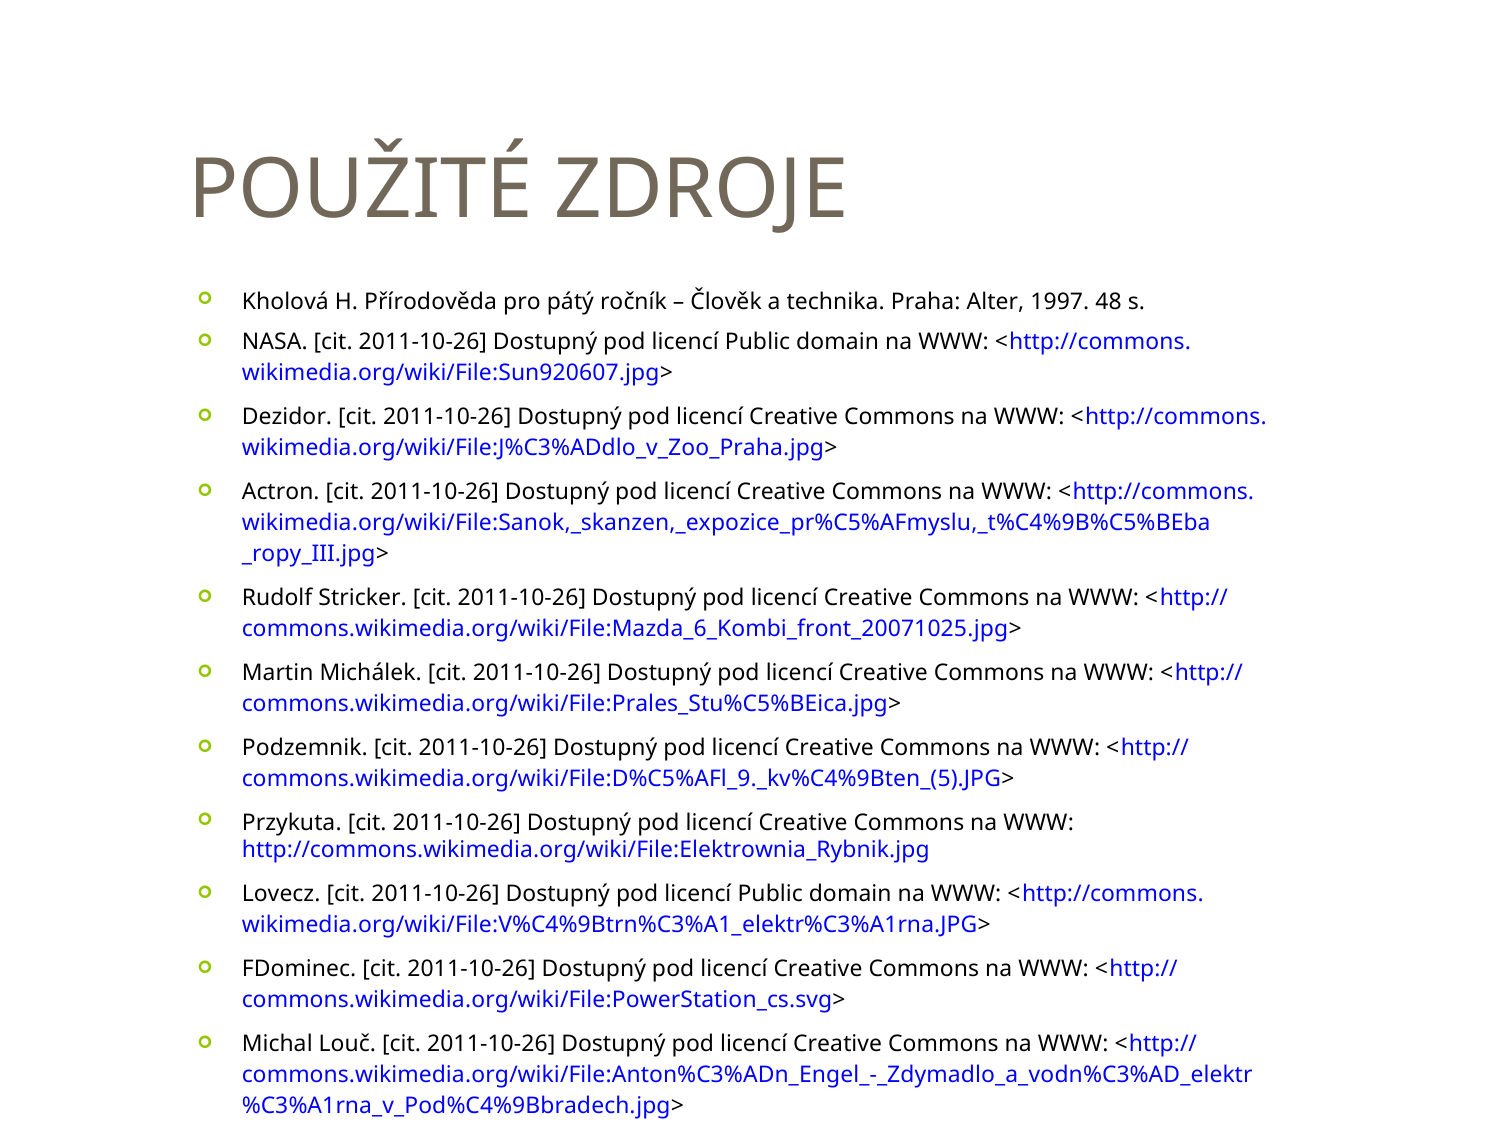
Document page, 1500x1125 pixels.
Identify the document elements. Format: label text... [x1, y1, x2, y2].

text_box POUŽITÉ ZDROJE [173, 54, 1327, 243]
text_box Kholová H. Přírodověda pro pátý ročník – Člověk a technika. Praha: Alter, 1997. 48 s. NASA. [cit. 2011-10-26] Dostupný pod licencí Public domain na WWW: <http://commons.wikimedia.org/wiki/File:Sun920607.jpg> Dezidor. [cit. 2011-10-26] Dostupný pod licencí Creative Commons na WWW: <http://commons.wikimedia.org/wiki/File:J%C3%ADdlo_v_Zoo_Praha.jpg> Actron. [cit. 2011-10-26] Dostupný pod licencí Creative Commons na WWW: <http://commons.wikimedia.org/wiki/File:Sanok,_skanzen,_expozice_pr%C5%AFmyslu,_t%C4%9B%C5%BEba_ropy_III.jpg> Rudolf Stricker. [cit. 2011-10-26] Dostupný pod licencí Creative Commons na WWW: <http://commons.wikimedia.org/wiki/File:Mazda_6_Kombi_front_20071025.jpg> Martin Michálek. [cit. 2011-10-26] Dostupný pod licencí Creative Commons na WWW: <http://commons.wikimedia.org/wiki/File:Prales_Stu%C5%BEica.jpg> Podzemnik. [cit. 2011-10-26] Dostupný pod licencí Creative Commons na WWW: <http://commons.wikimedia.org/wiki/File:D%C5%AFl_9._kv%C4%9Bten_(5).JPG> Przykuta. [cit. 2011-10-26] Dostupný pod licencí Creative Commons na WWW: http://commons.wikimedia.org/wiki/File:Elektrownia_Rybnik.jpg Lovecz. [cit. 2011-10-26] Dostupný pod licencí Public domain na WWW: <http://commons.wikimedia.org/wiki/File:V%C4%9Btrn%C3%A1_elektr%C3%A1rna.JPG> FDominec. [cit. 2011-10-26] Dostupný pod licencí Creative Commons na WWW: <http://commons.wikimedia.org/wiki/File:PowerStation_cs.svg> Michal Louč. [cit. 2011-10-26] Dostupný pod licencí Creative Commons na WWW: <http://commons.wikimedia.org/wiki/File:Anton%C3%ADn_Engel_-_Zdymadlo_a_vodn%C3%AD_elektr%C3%A1rna_v_Pod%C4%9Bbradech.jpg> [171, 278, 1283, 855]
